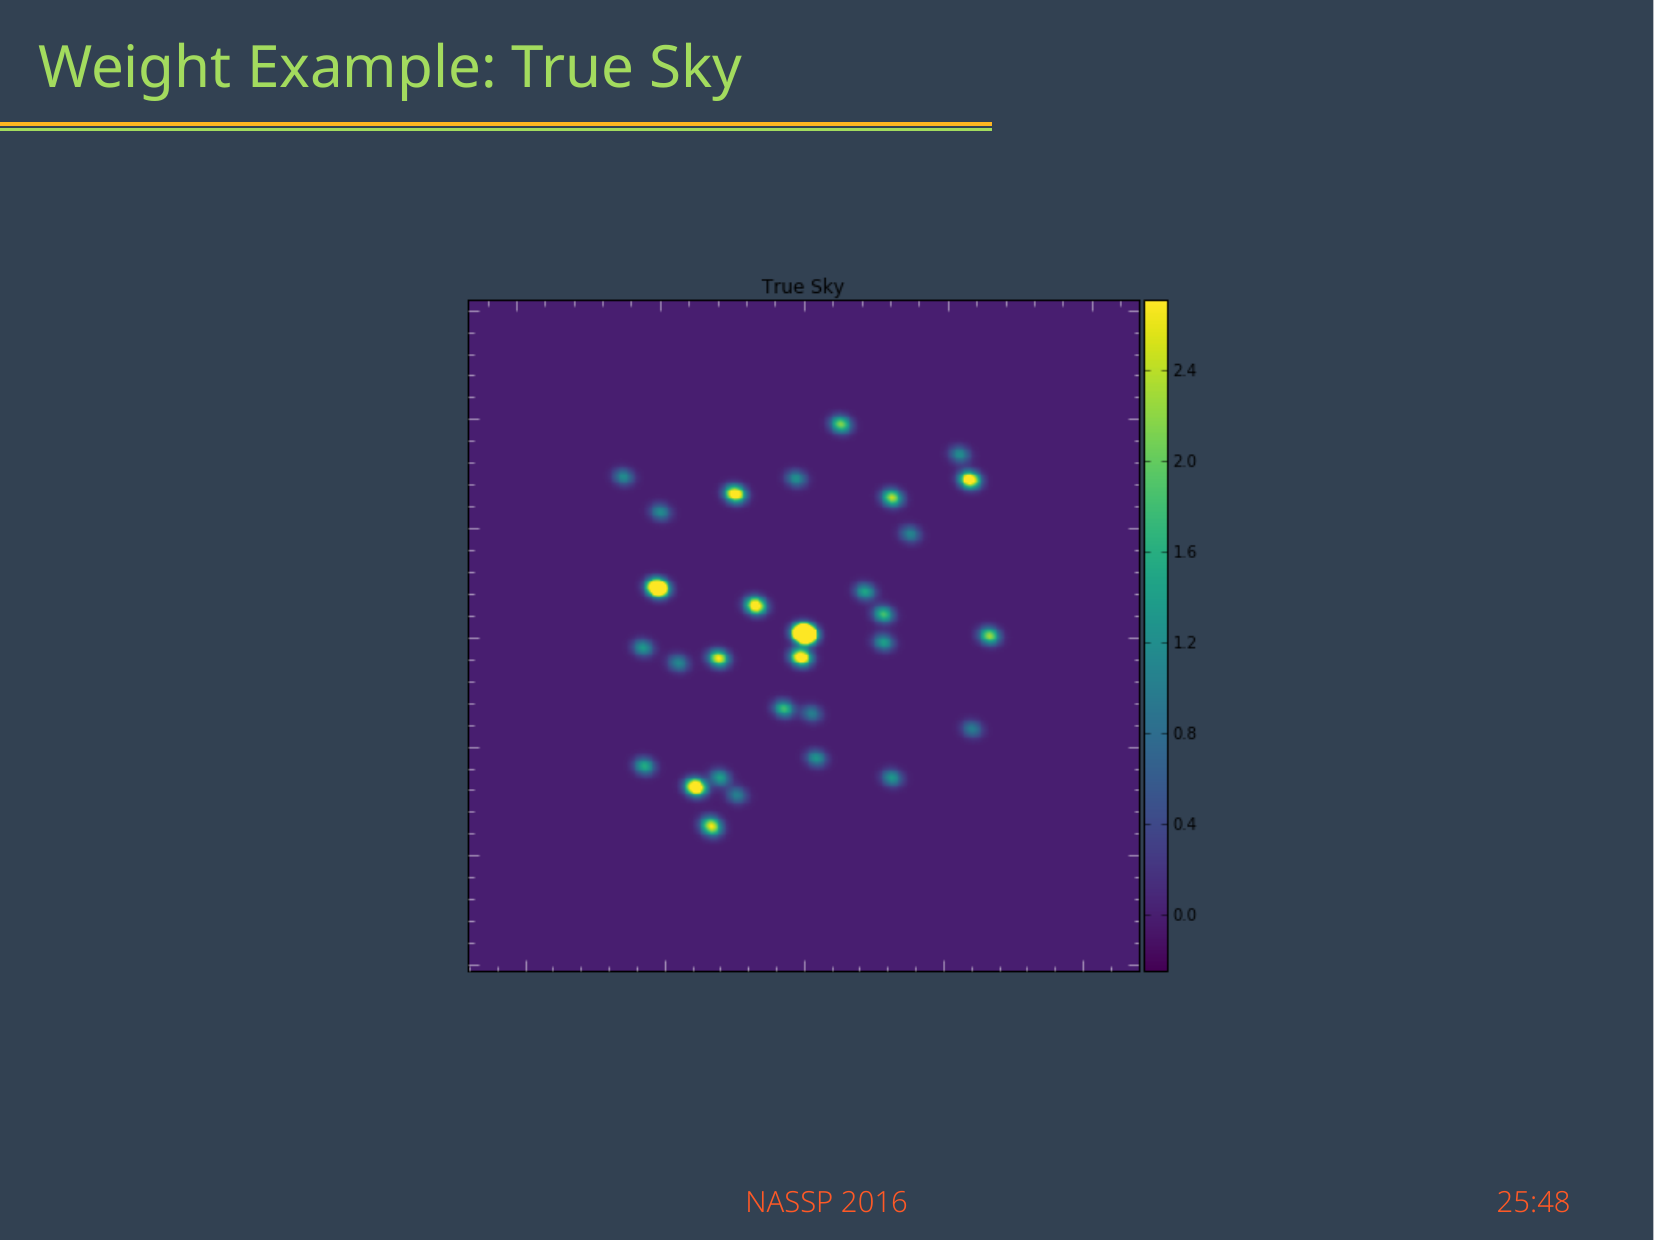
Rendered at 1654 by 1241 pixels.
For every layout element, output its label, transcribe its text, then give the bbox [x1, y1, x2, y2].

picture [457, 267, 1208, 983]
text_box Weight Example: True Sky [23, 17, 1063, 103]
